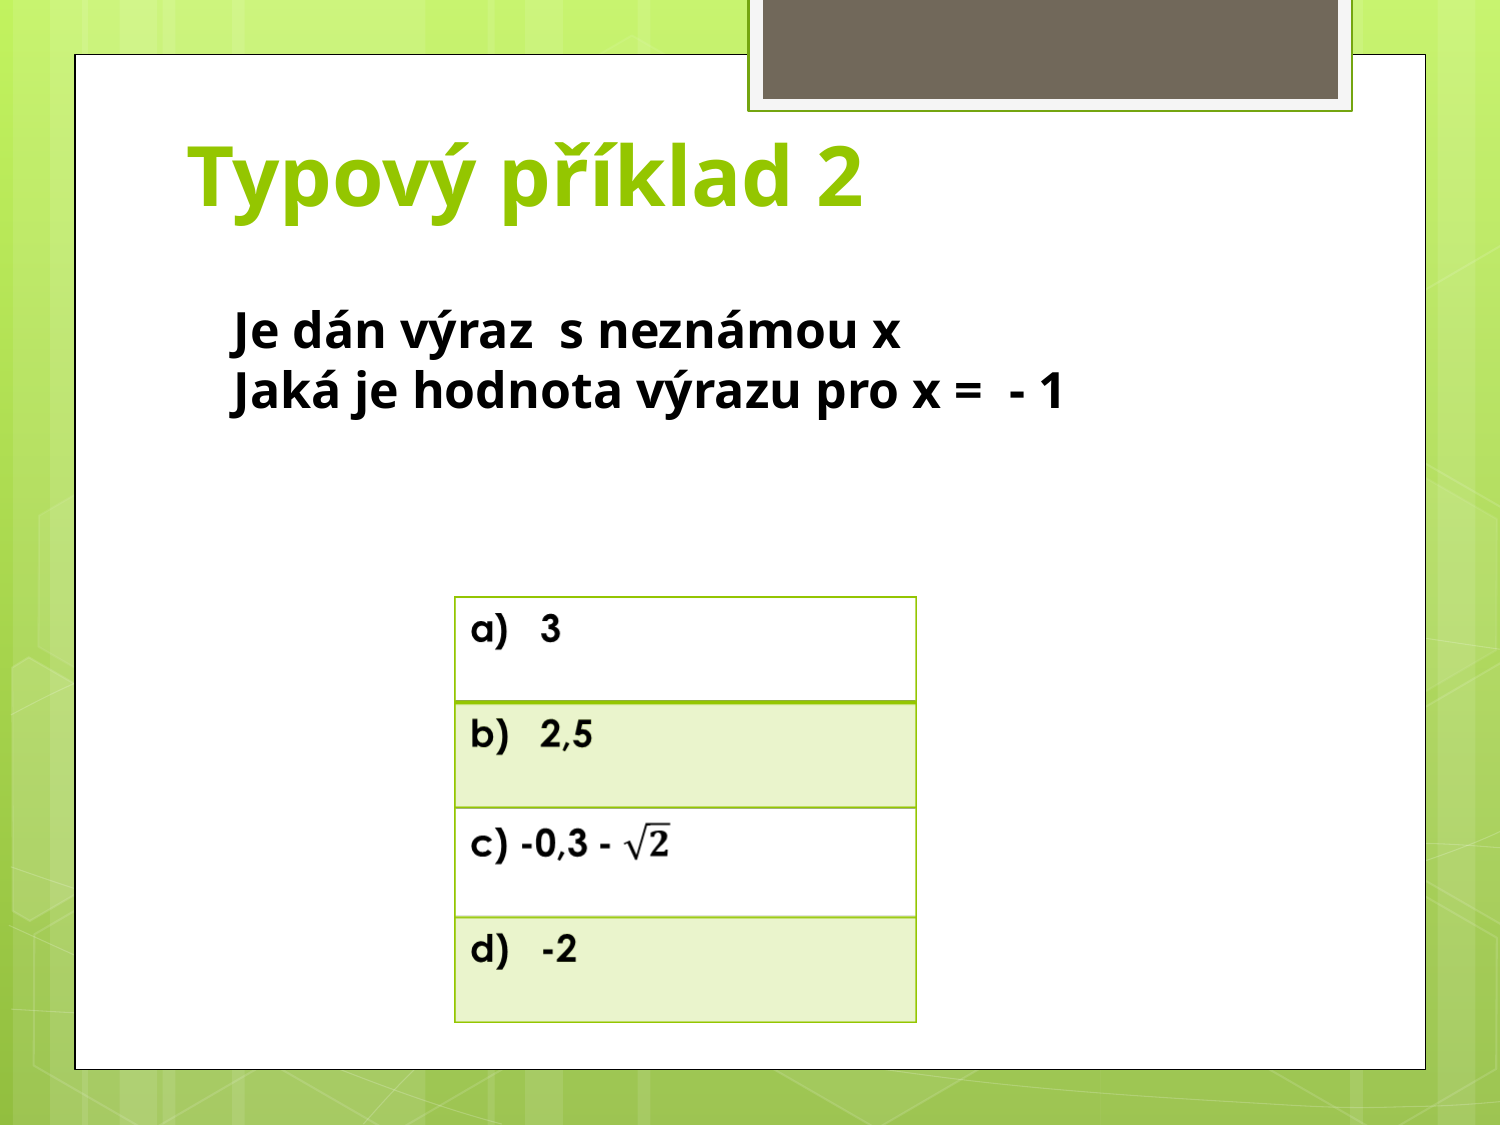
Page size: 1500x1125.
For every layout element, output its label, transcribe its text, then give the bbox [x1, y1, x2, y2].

title Typový příklad 2 [171, 42, 1415, 231]
picture [454, 592, 917, 1023]
text_box Je dán výraz s neznámou x Jaká je hodnota výrazu pro x = - 1 [218, 291, 1199, 426]
